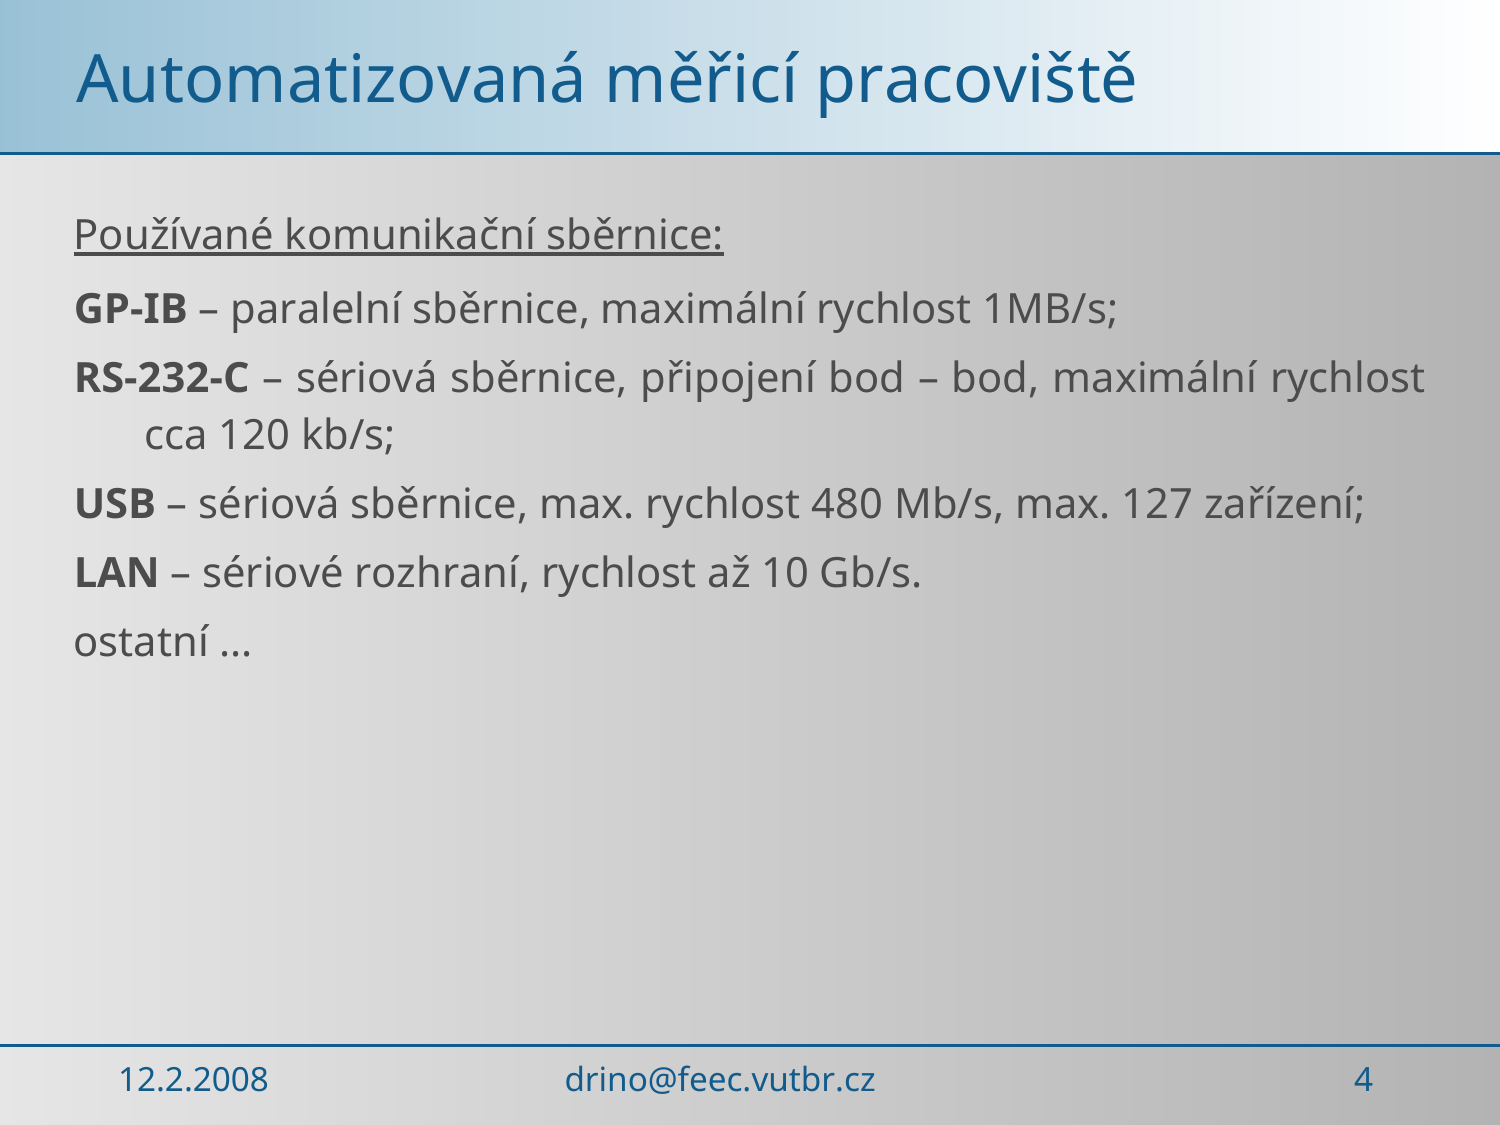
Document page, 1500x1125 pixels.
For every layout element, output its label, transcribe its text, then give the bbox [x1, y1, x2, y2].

text_box 12.2.2008 [103, 1049, 432, 1125]
title Automatizovaná měřicí pracoviště [0, 0, 1500, 152]
text_box drino@feec.vutbr.cz [454, 1049, 987, 1125]
text_box <číslo> [1075, 1049, 1388, 1125]
text_box Používané komunikační sběrnice: GP-IB – paralelní sběrnice, maximální rychlost 1MB/s; RS-232-C – sériová sběrnice, připojení bod – bod, maximální rychlost cca 120 kb/s; USB – sériová sběrnice, max. rychlost 480 Mb/s, max. 127 zařízení; LAN – sériové rozhraní, rychlost až 10 Gb/s. ostatní ... [59, 196, 1442, 677]
